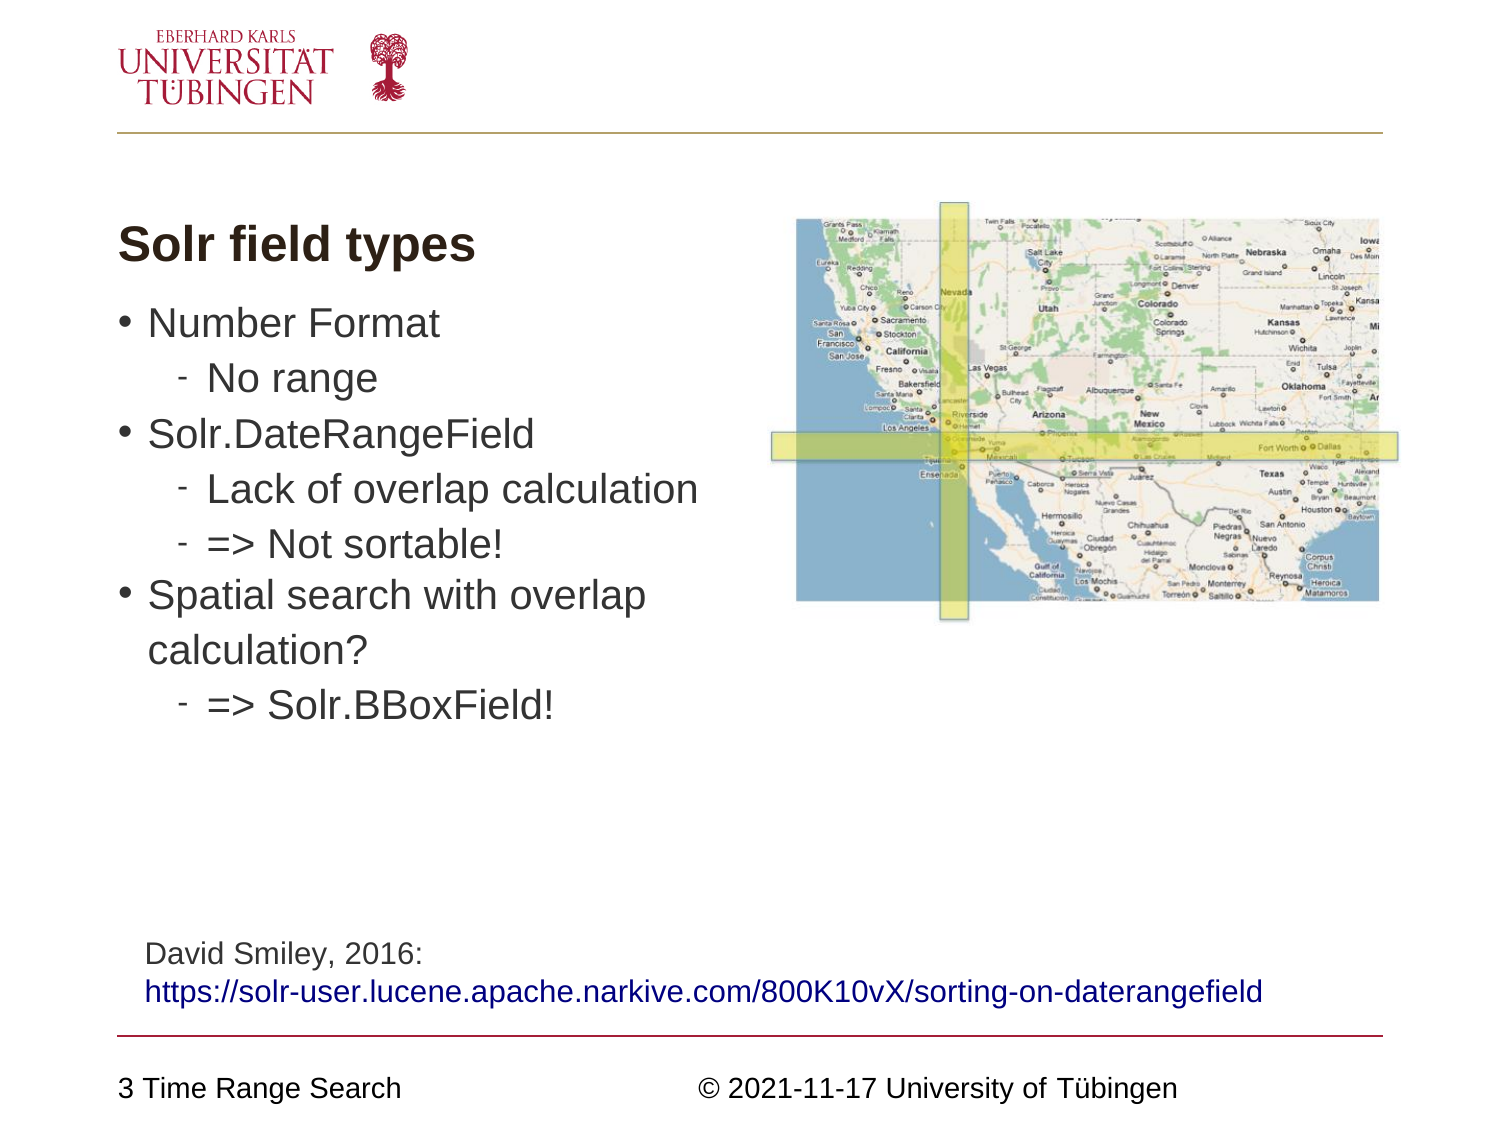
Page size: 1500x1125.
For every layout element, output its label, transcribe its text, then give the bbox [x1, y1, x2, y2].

picture [767, 200, 1402, 626]
title Solr field types [117, 211, 767, 272]
list Number Format No range [117, 290, 733, 401]
text_box David Smiley, 2016: https://solr-user.lucene.apache.narkive.com/800K10vX/sorting-on-daterangefield [129, 926, 1371, 1016]
list Spatial search with overlap calculation? => Solr.BBoxField! [118, 562, 733, 745]
picture [117, 29, 408, 105]
list Solr.DateRangeField Lack of overlap calculation => Not sortable! [117, 401, 733, 572]
